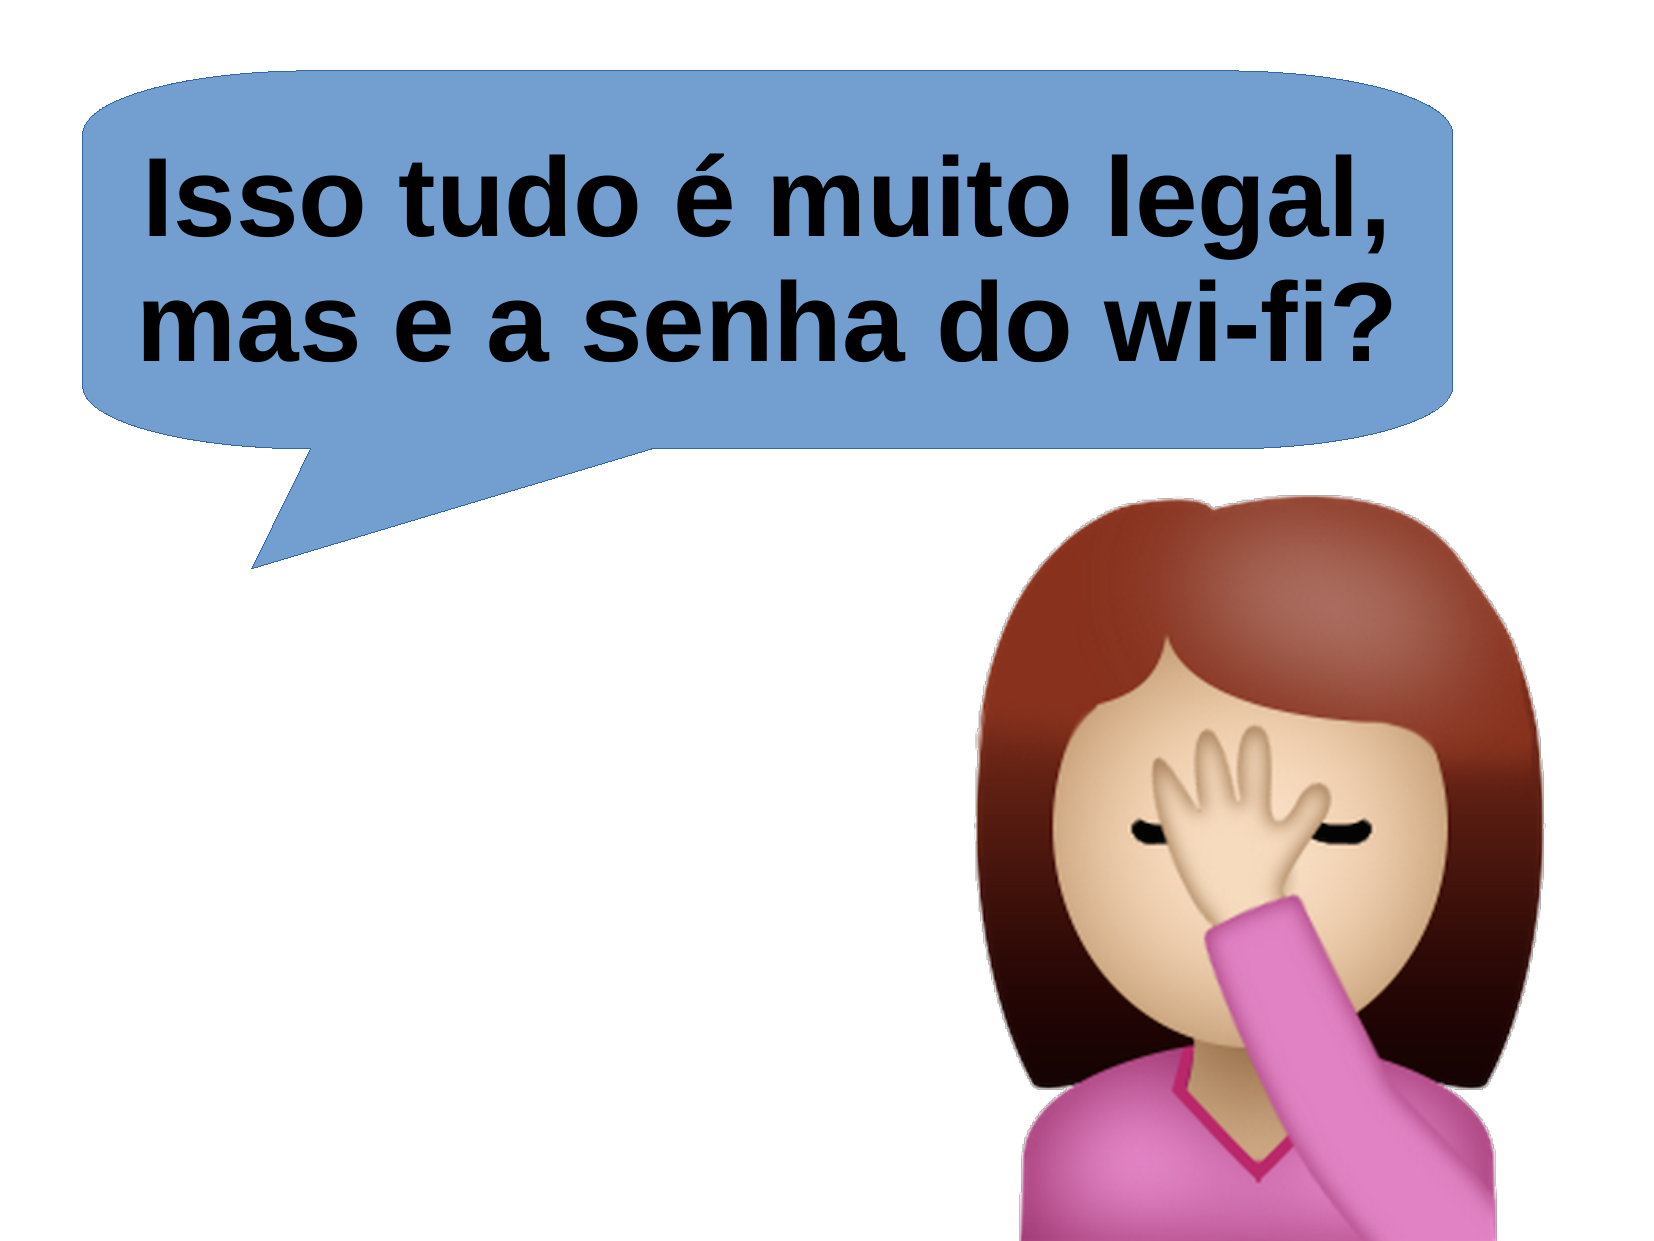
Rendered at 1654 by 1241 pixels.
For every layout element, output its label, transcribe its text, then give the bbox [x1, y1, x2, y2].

text_box Isso tudo é muito legal, mas e a senha do wi-fi? [82, 70, 1453, 569]
picture [934, 466, 1630, 1241]
